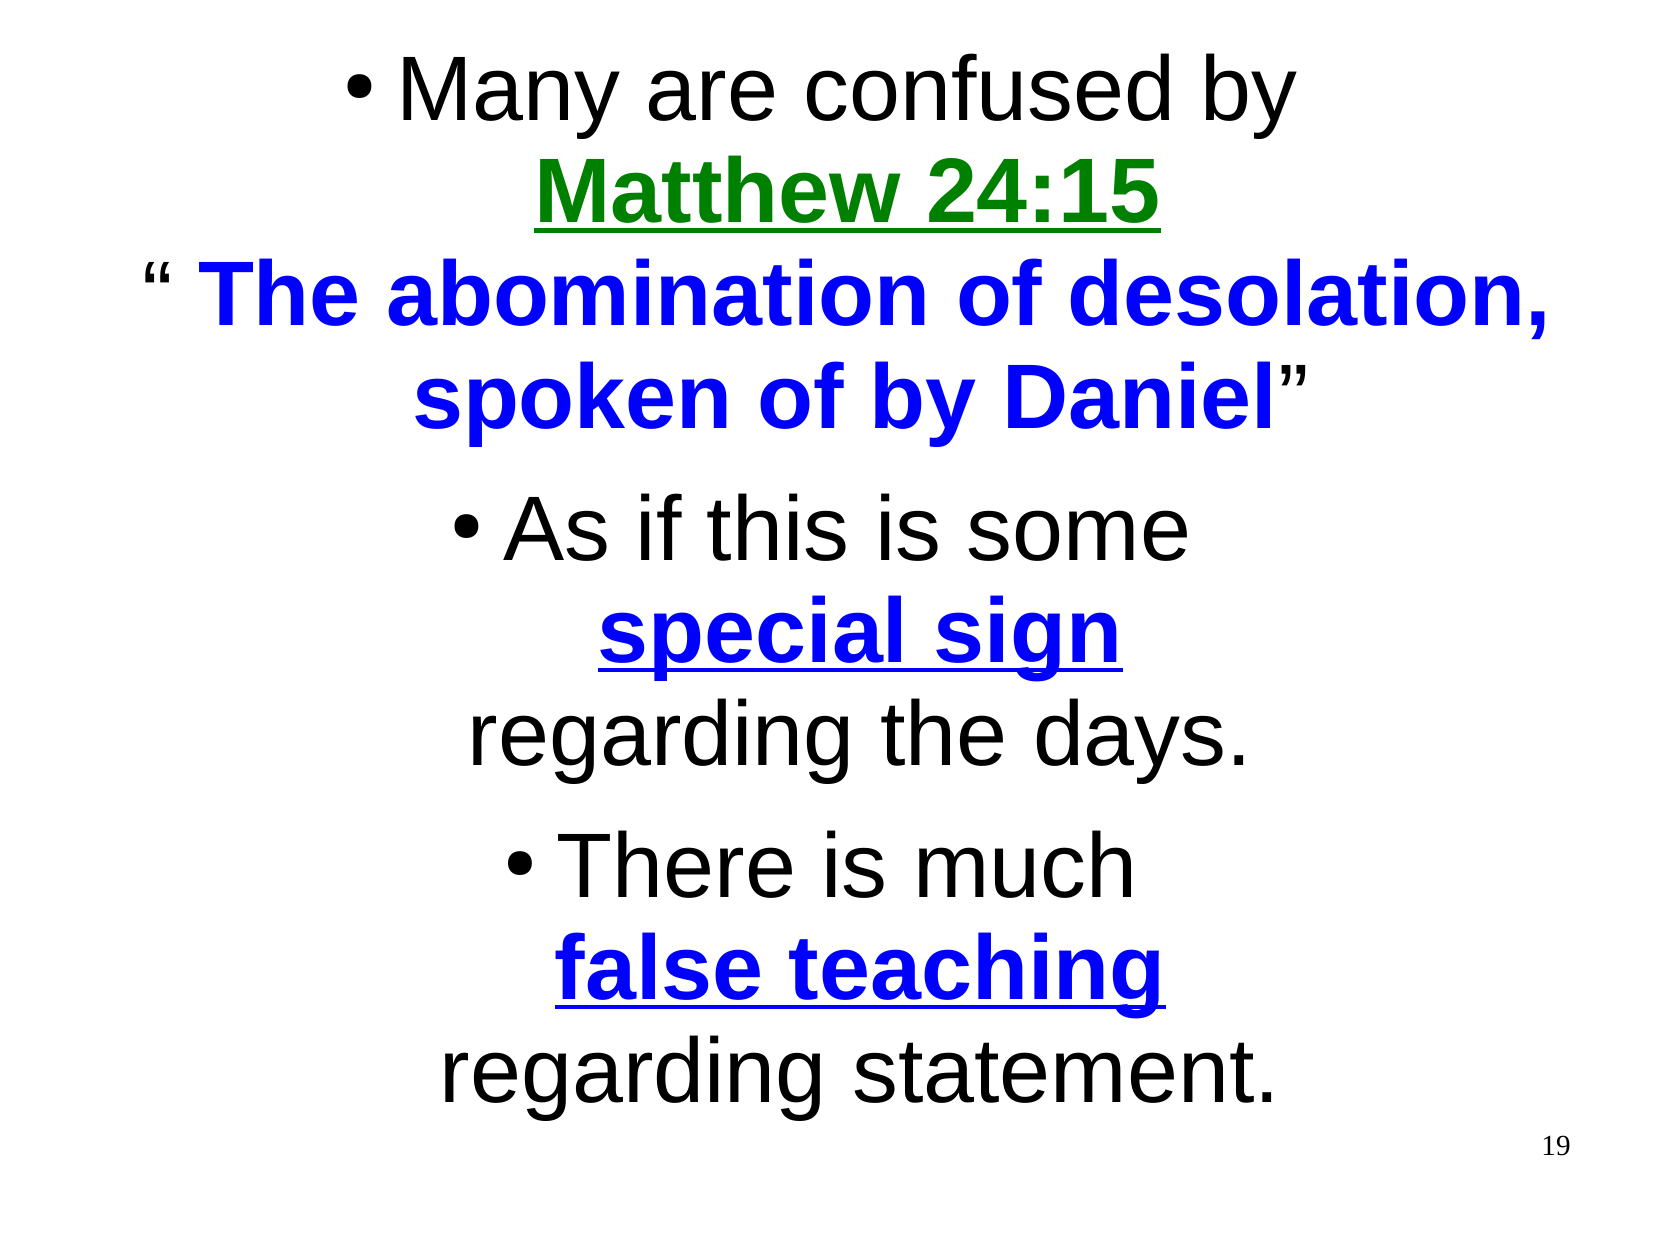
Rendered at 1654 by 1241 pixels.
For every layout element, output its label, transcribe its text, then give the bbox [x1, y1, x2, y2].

list Many are confused by Matthew 24:15 “ The abomination of desolation, spoken of by Daniel” As if this is some special sign regarding the days. There is much false teaching regarding statement. [37, 37, 1613, 1201]
